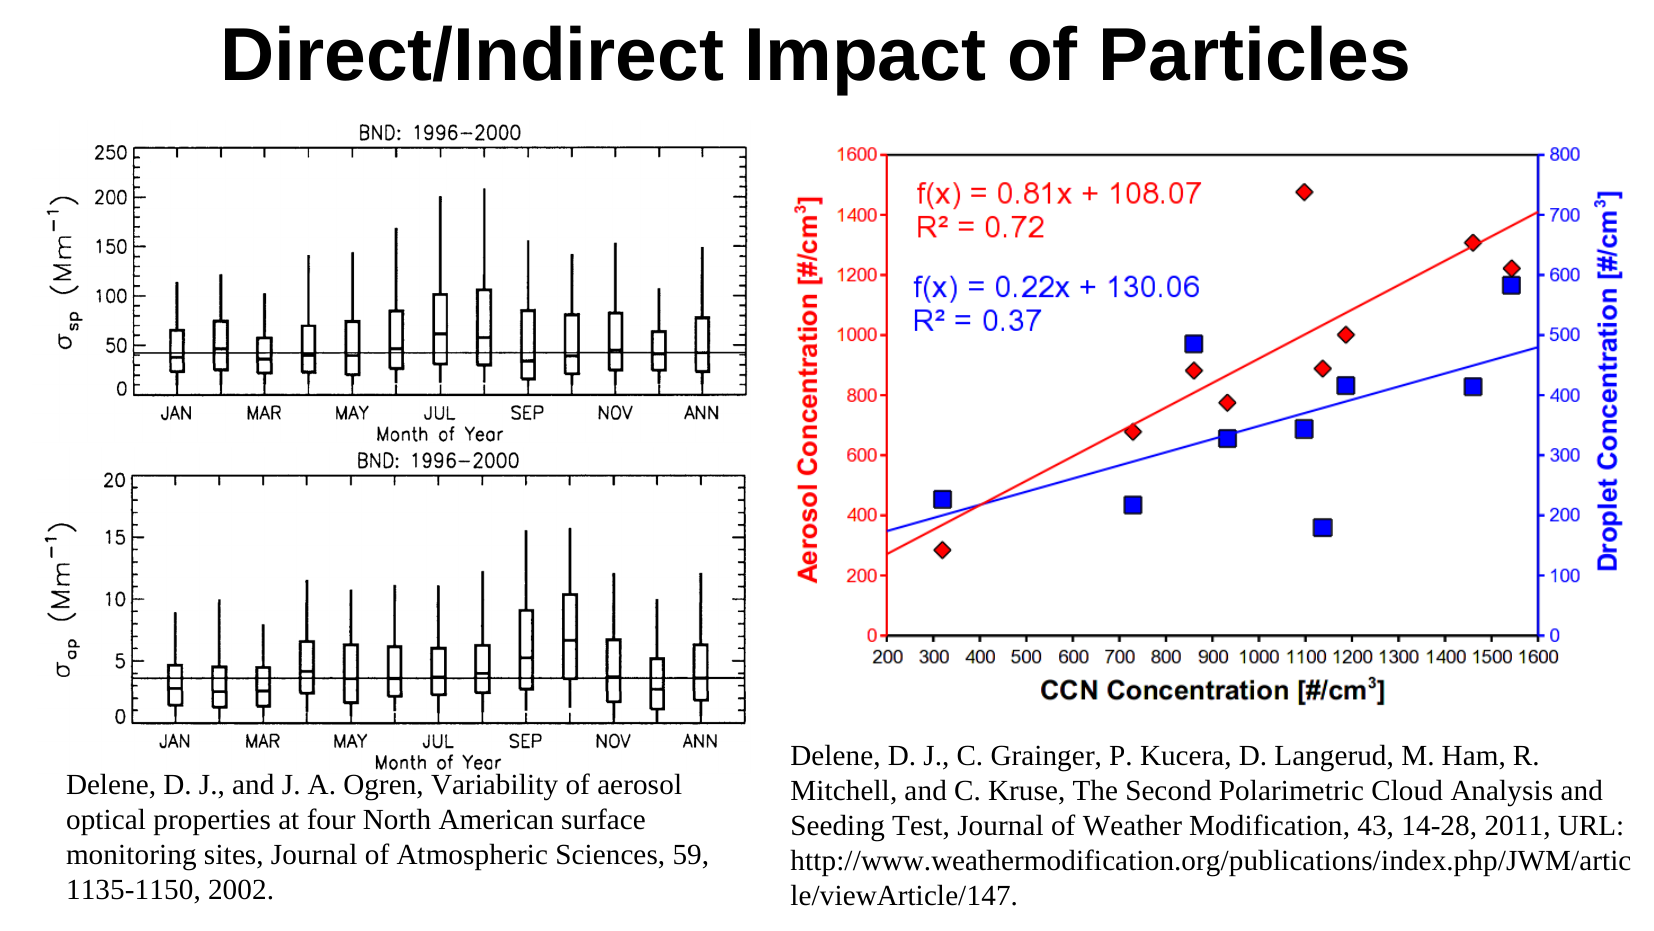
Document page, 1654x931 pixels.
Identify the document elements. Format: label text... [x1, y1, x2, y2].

title Direct/Indirect Impact of Particles [0, 5, 1654, 107]
picture [32, 120, 751, 443]
picture [37, 447, 751, 774]
text_box Delene, D. J., C. Grainger, P. Kucera, D. Langerud, M. Ham, R. Mitchell, and C. Kruse, The Second Polarimetric Cloud Analysis and Seeding Test, Journal of Weather Modification, 43, 14-28, 2011, URL: http://www.weathermodification.org/publications/index.php/JWM/article/viewArticle/147. [775, 728, 1650, 919]
text_box Delene, D. J., and J. A. Ogren, Variability of aerosol optical properties at four North American surface monitoring sites, Journal of Atmospheric Sciences, 59, 1135-1150, 2002. [51, 758, 764, 913]
picture [783, 126, 1637, 713]
